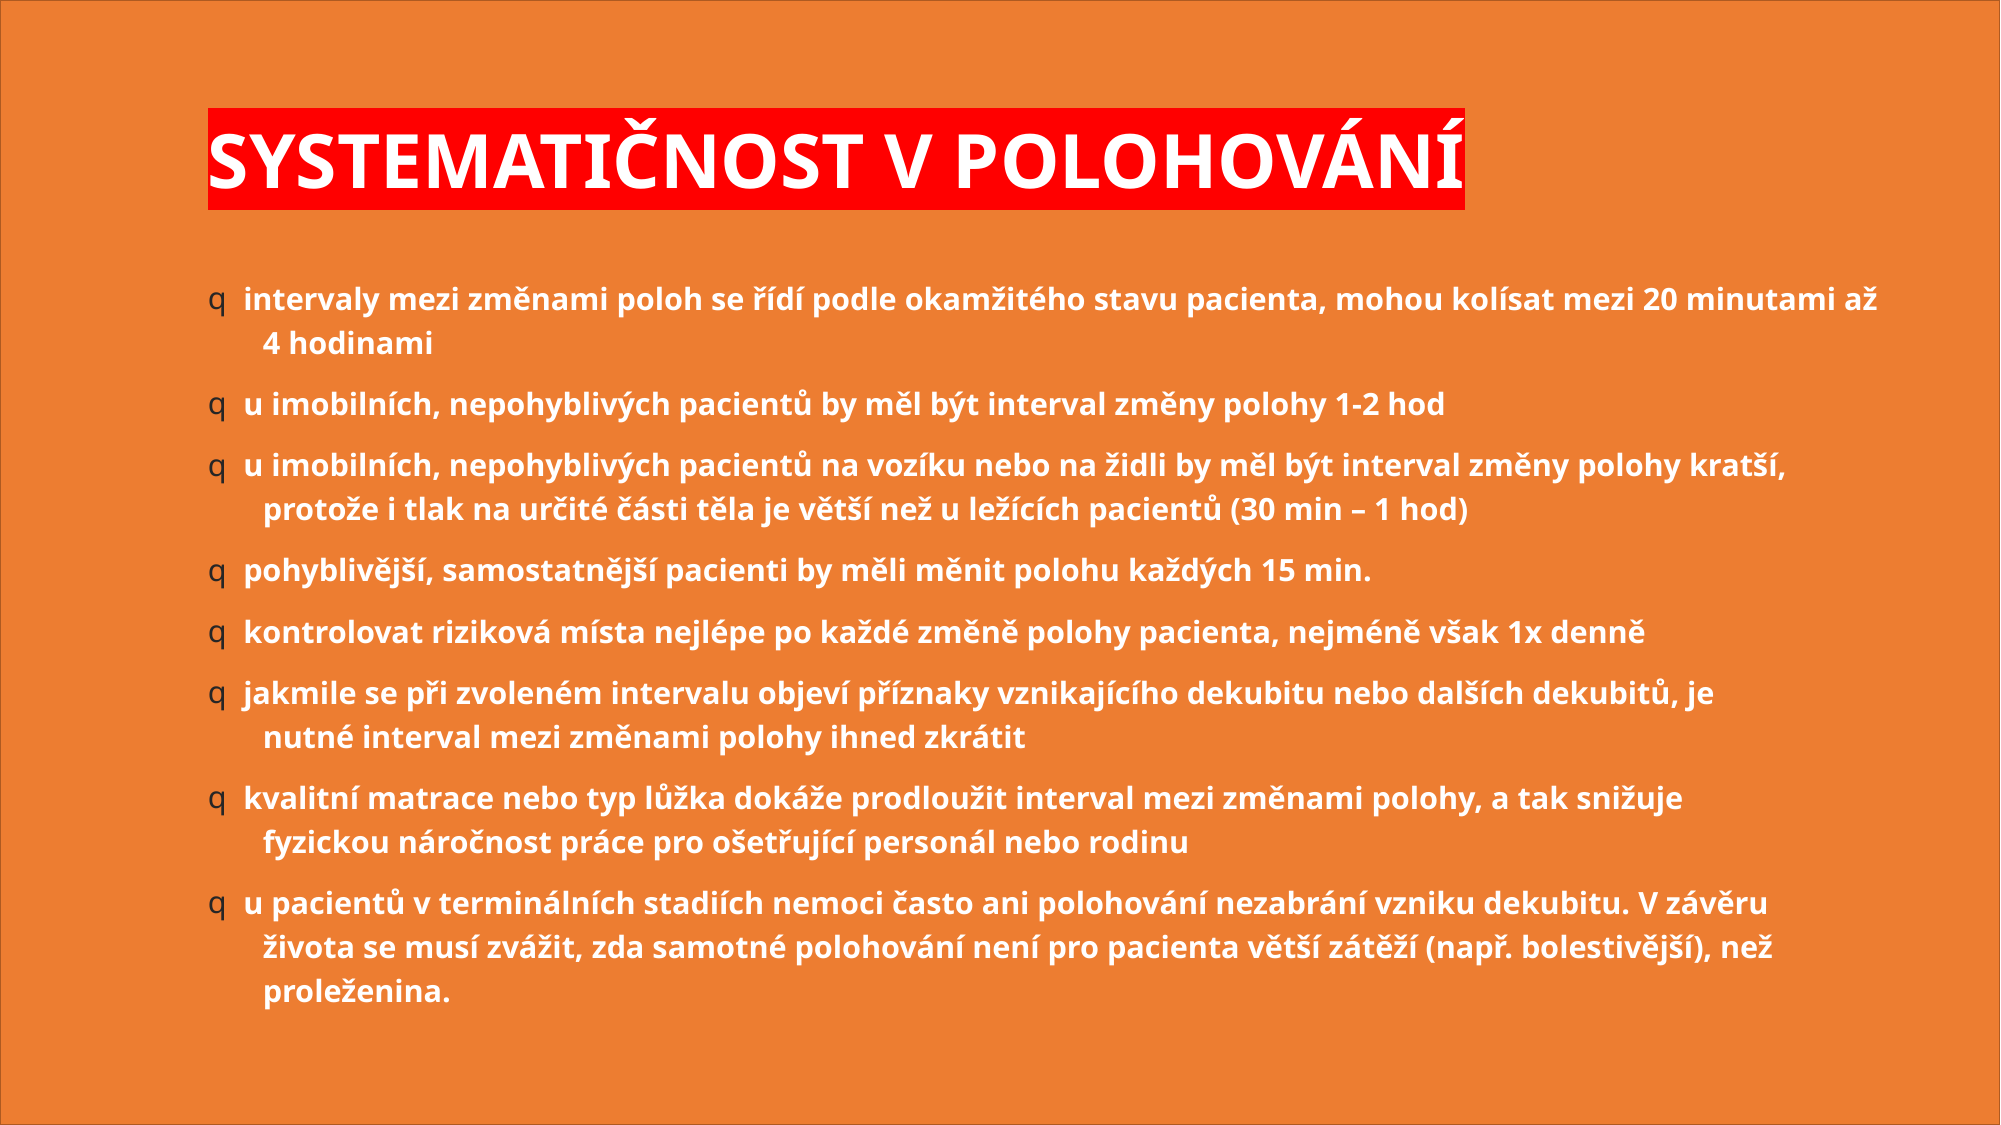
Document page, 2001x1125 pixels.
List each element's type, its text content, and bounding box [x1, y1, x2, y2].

title SYSTEMATIČNOST V POLOHOVÁNÍ [192, 90, 1800, 237]
text_box [0, 0, 2000, 1125]
list intervaly mezi změnami poloh se řídí podle okamžitého stavu pacienta, mohou kolísat mezi 20 minutami až 4 hodinami u imobilních, nepohyblivých pacientů by měl být interval změny polohy 1-2 hod u imobilních, nepohyblivých pacientů na vozíku nebo na židli by měl být interval změny polohy kratší, protože i tlak na určité části těla je větší než u ležících pacientů (30 min – 1 hod) pohyblivější, samostatnější pacienti by měli měnit polohu každých 15 min. kontrolovat riziková místa nejlépe po každé změně polohy pacienta, nejméně však 1x denně jakmile se při zvoleném intervalu objeví příznaky vznikajícího dekubitu nebo dalších dekubitů, je nutné interval mezi změnami polohy ihned zkrátit kvalitní matrace nebo typ lůžka dokáže prodloužit interval mezi změnami polohy, a tak snižuje fyzickou náročnost práce pro ošetřující personál nebo rodinu u pacientů v terminálních stadiích nemoci často ani polohování nezabrání vzniku dekubitu. V závěru života se musí zvážit, zda samotné polohování není pro pacienta větší zátěží (např. bolestivější), než proleženina. [192, 265, 1900, 1019]
